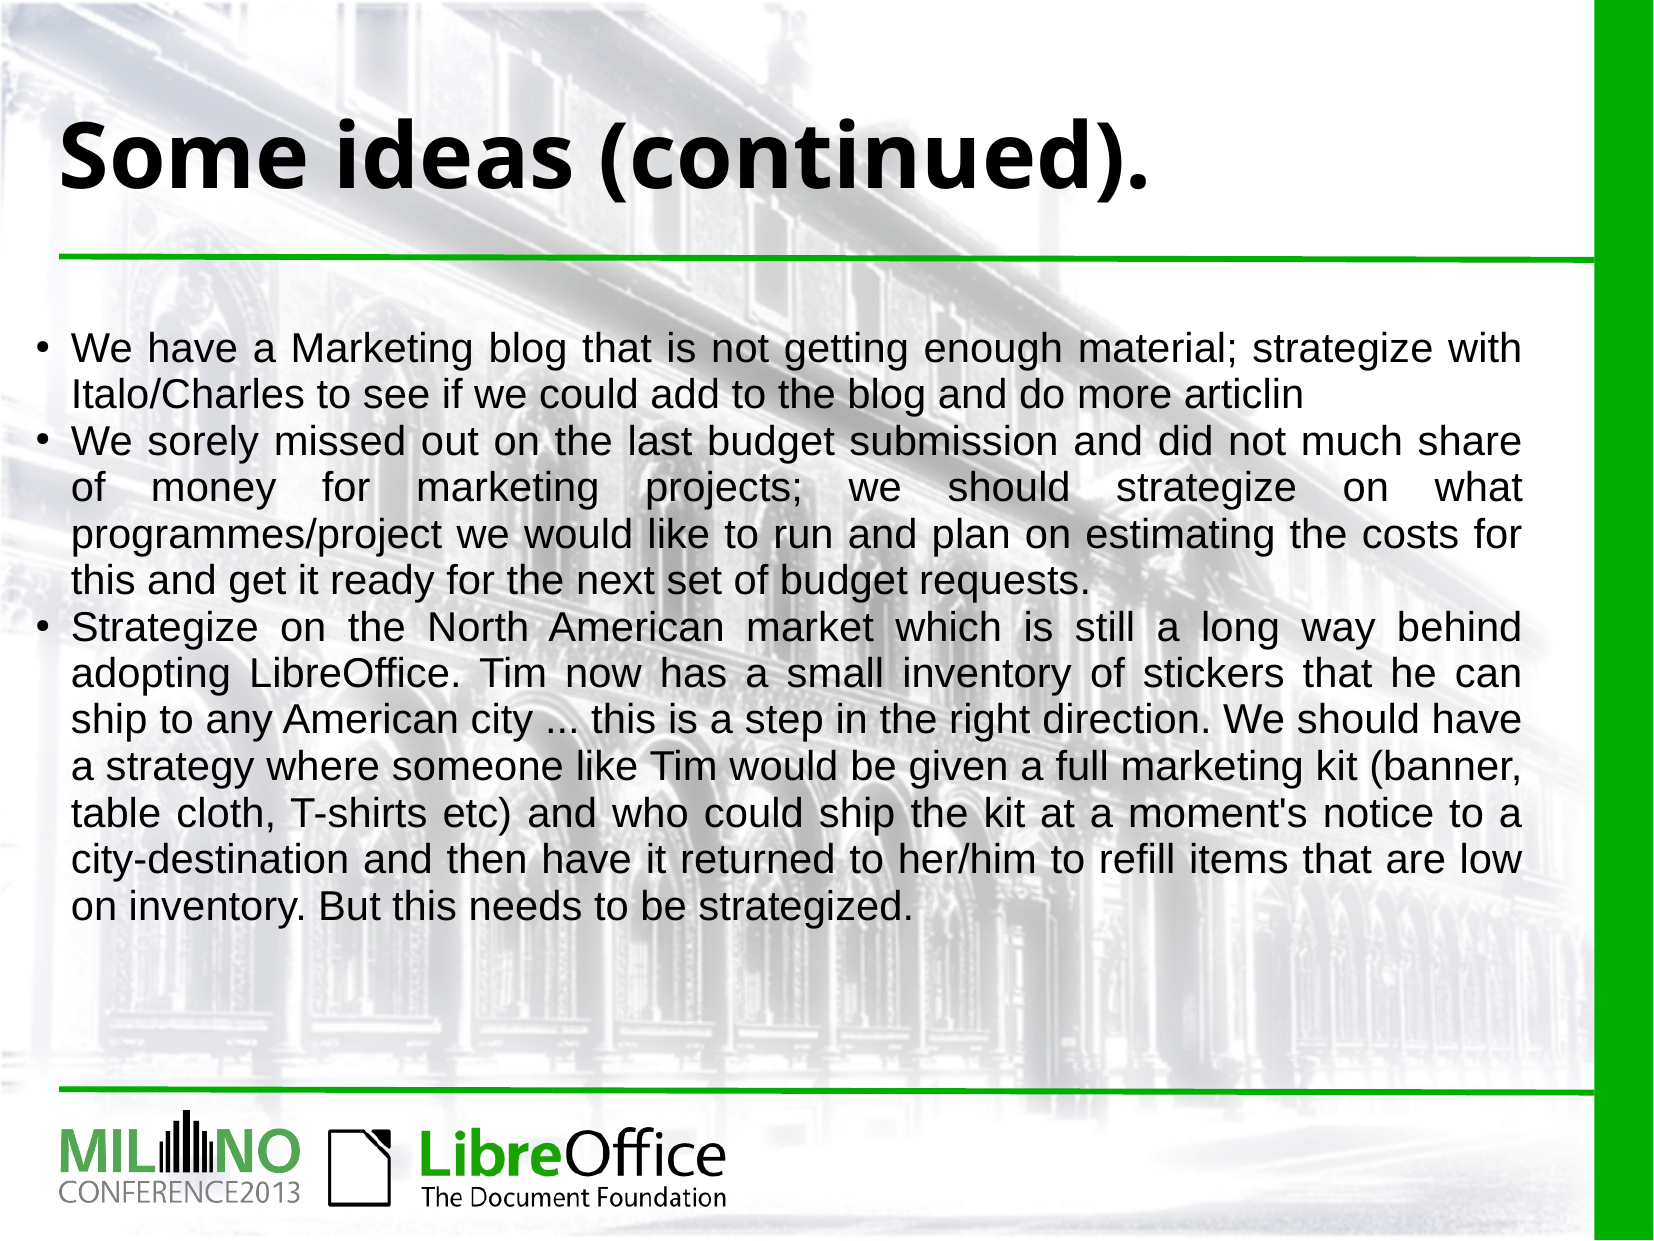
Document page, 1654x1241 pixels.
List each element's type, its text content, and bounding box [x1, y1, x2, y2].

subtitle We have a Marketing blog that is not getting enough material; strategize with Italo/Charles to see if we could add to the blog and do more articlin We sorely missed out on the last budget submission and did not much share of money for marketing projects; we should strategize on what programmes/project we would like to run and plan on estimating the costs for this and get it ready for the next set of budget requests. Strategize on the North American market which is still a long way behind adopting LibreOffice. Tim now has a small inventory of stickers that he can ship to any American city ... this is a step in the right direction. We should have a strategy where someone like Tim would be given a full marketing kit (banner, table cloth, T-shirts etc) and who could ship the kit at a moment's notice to a city-destination and then have it returned to her/him to refill items that are low on inventory. But this needs to be strategized. [35, 290, 1524, 1010]
title Some ideas (continued). [59, 49, 1548, 257]
picture [0, 1, 1594, 1241]
